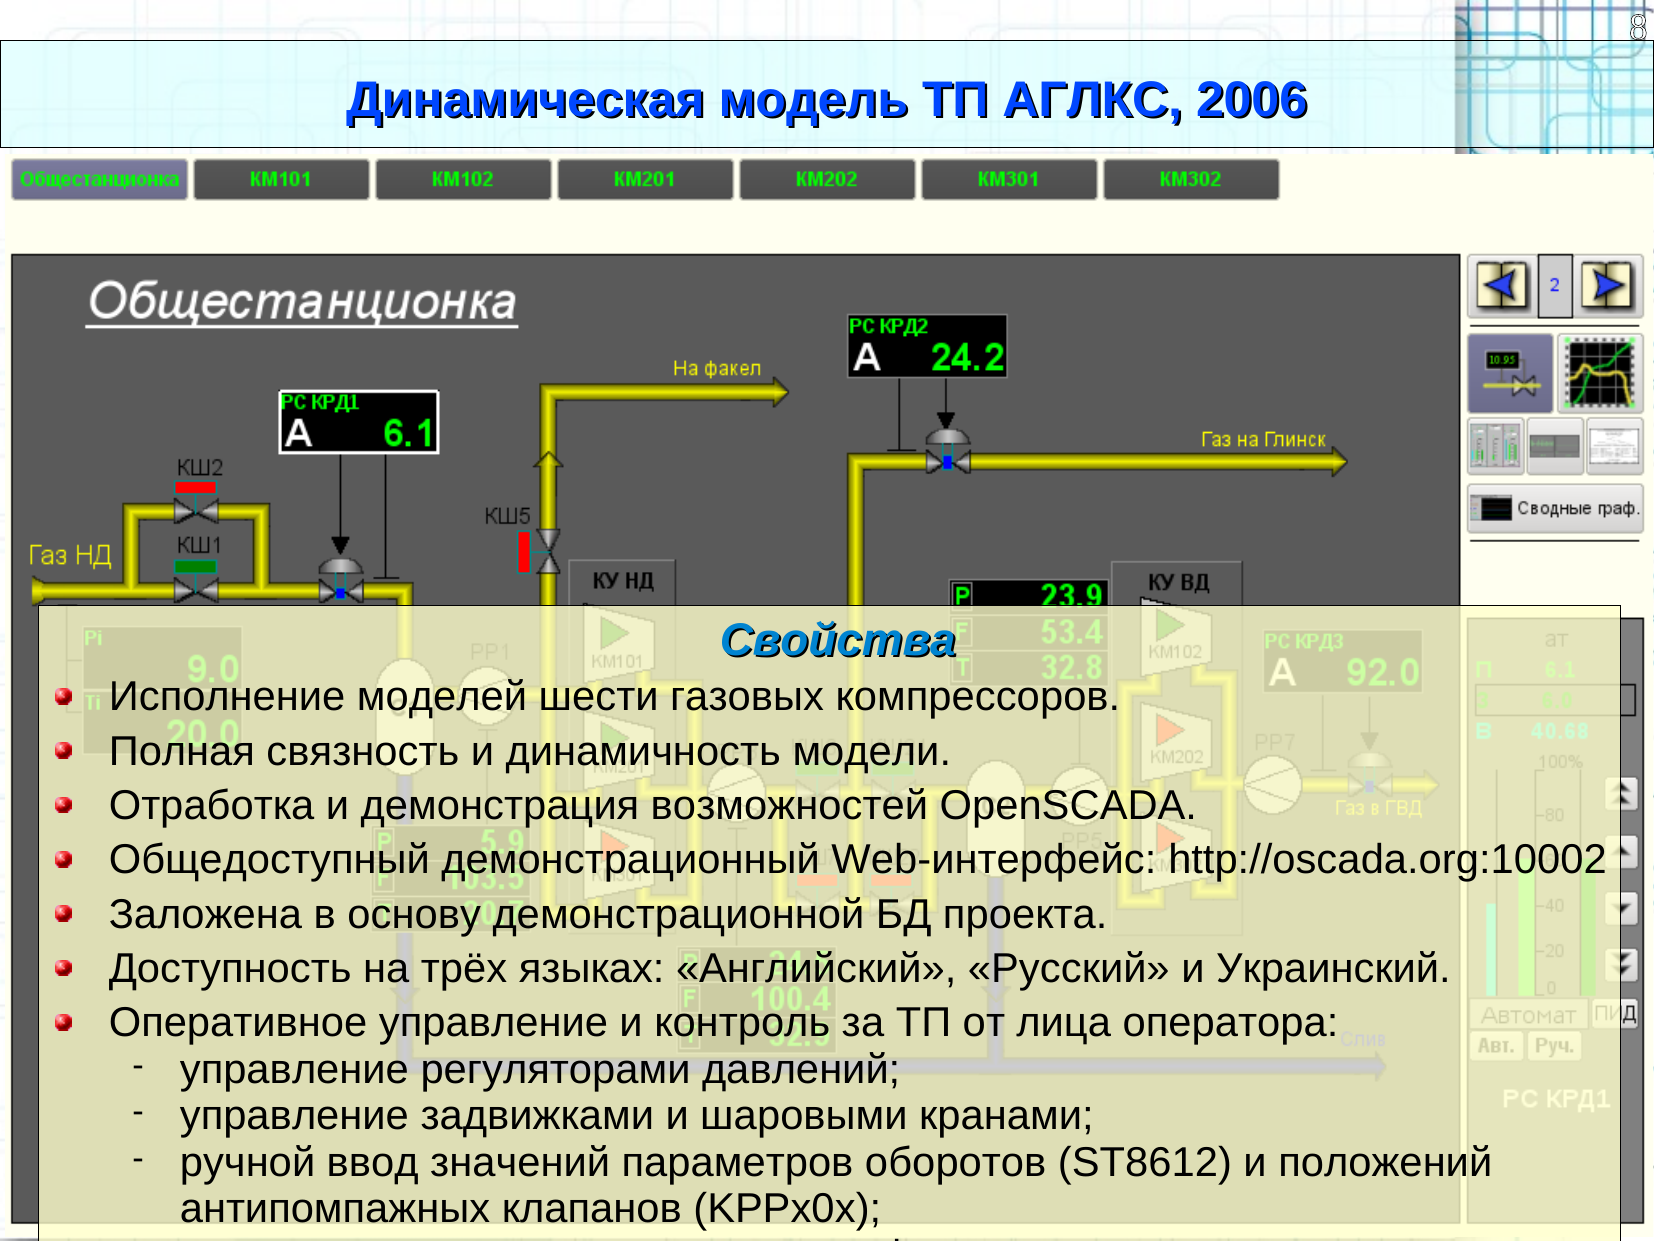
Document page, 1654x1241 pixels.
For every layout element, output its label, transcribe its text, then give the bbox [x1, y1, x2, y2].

picture [1635, 17, 1641, 25]
picture [0, 0, 1654, 40]
picture [1635, 28, 1642, 37]
list Свойства Исполнение моделей шести газовых компрессоров. Полная связность и динамичность модели. Отработка и демонстрация возможностей OpenSCADA. Общедоступный демонстрационный Web-интерфейс: http://oscada.org:10002 Заложена в основу демонстрационной БД проекта. Доступность на трёх языках: «Английский», «Русский» и Украинский. Оперативное управление и контроль за ТП от лица оператора: управление регуляторами давлений; управление задвижками и шаровыми кранами; ручной ввод значений параметров оборотов (ST8612) и положений антипомпажных клапанов (KPPx0x); изучение динамики процесса по графикам. [38, 605, 1621, 1223]
picture [0, 148, 1654, 1241]
title Динамическая модель ТП АГЛКС, 2006 [0, 40, 1654, 148]
